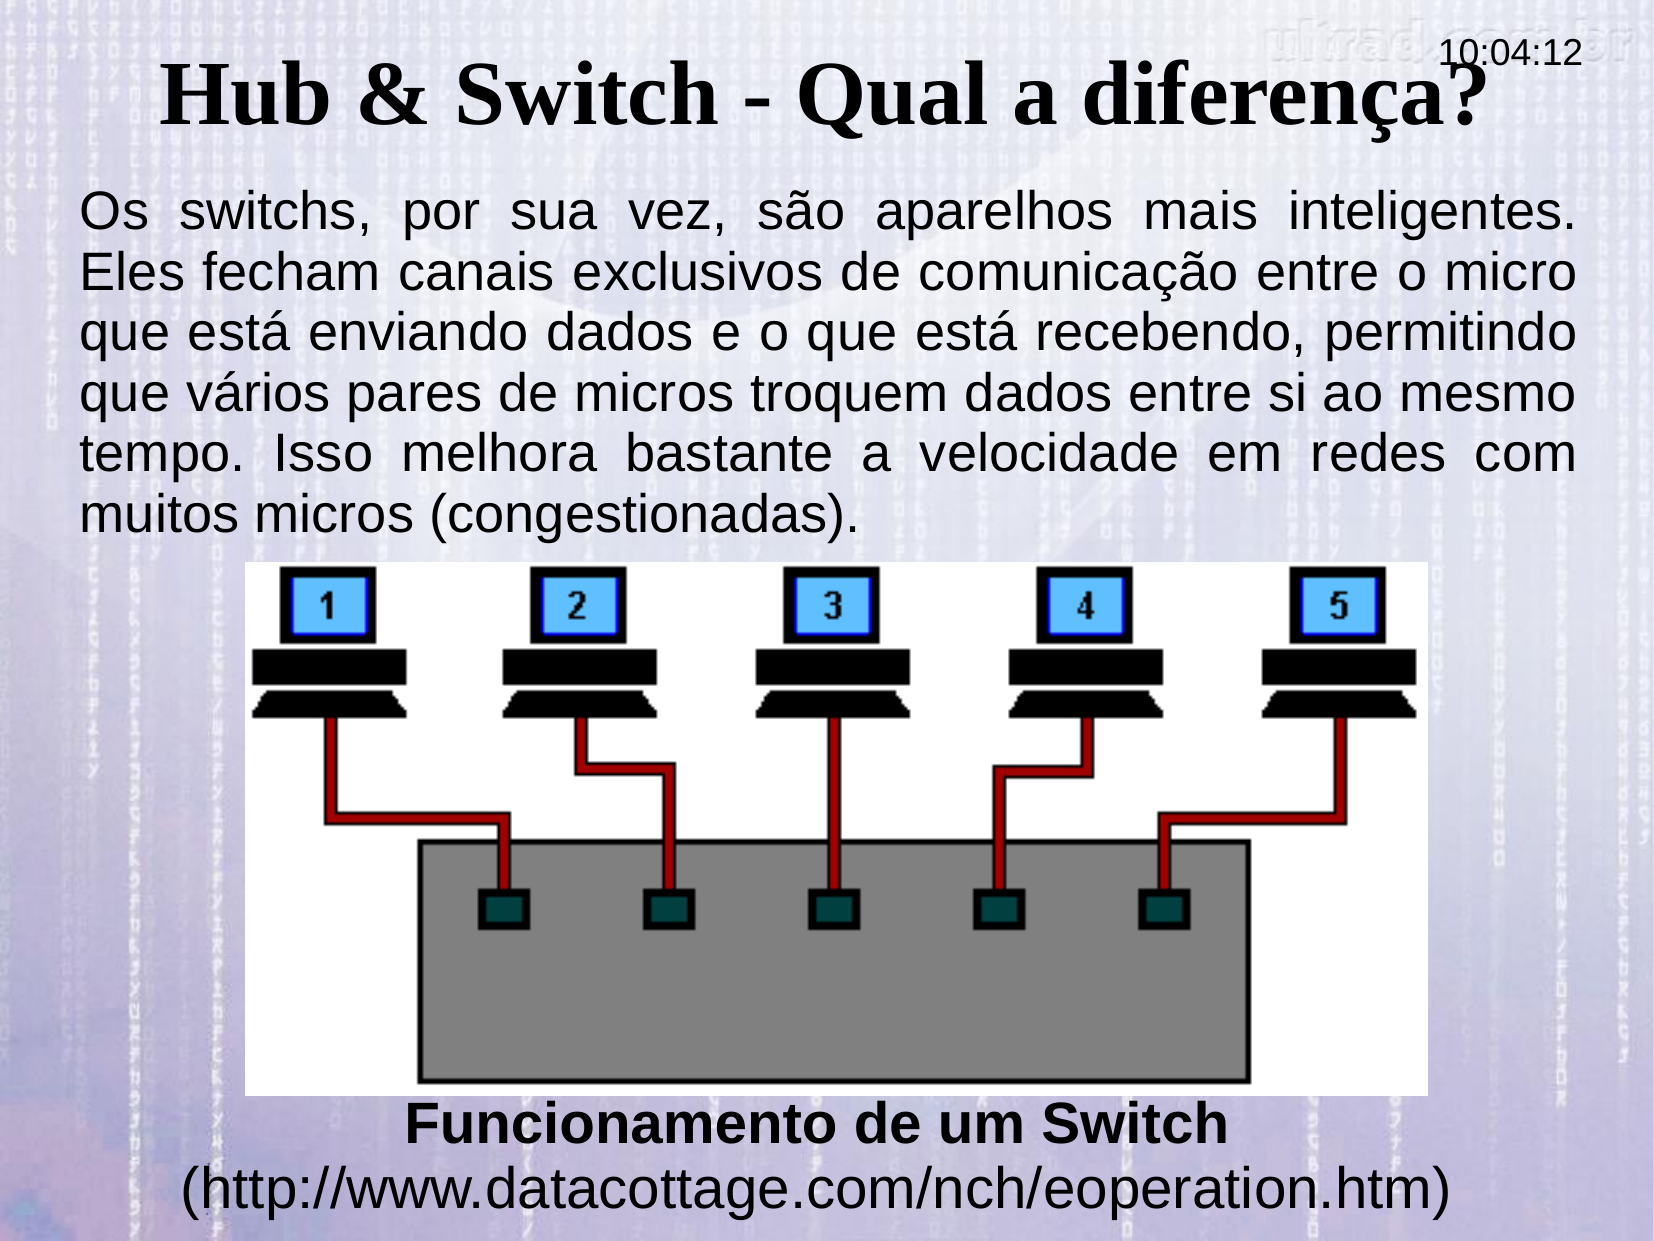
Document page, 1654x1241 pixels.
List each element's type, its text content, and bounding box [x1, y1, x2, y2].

text_box Hub & Switch - Qual a diferença? [29, 35, 1625, 171]
text_box Os switchs, por sua vez, são aparelhos mais inteligentes. Eles fecham canais exclusivos de comunicação entre o micro que está enviando dados e o que está recebendo, permitindo que vários pares de micros troquem dados entre si ao mesmo tempo. Isso melhora bastante a velocidade em redes com muitos micros (congestionadas). [64, 173, 1595, 567]
picture [0, 0, 1654, 1241]
text_box 09:49:09 [1423, 23, 1631, 94]
text_box Funcionamento de um Switch (http://www.datacottage.com/nch/eoperation.htm) [69, 1083, 1565, 1229]
